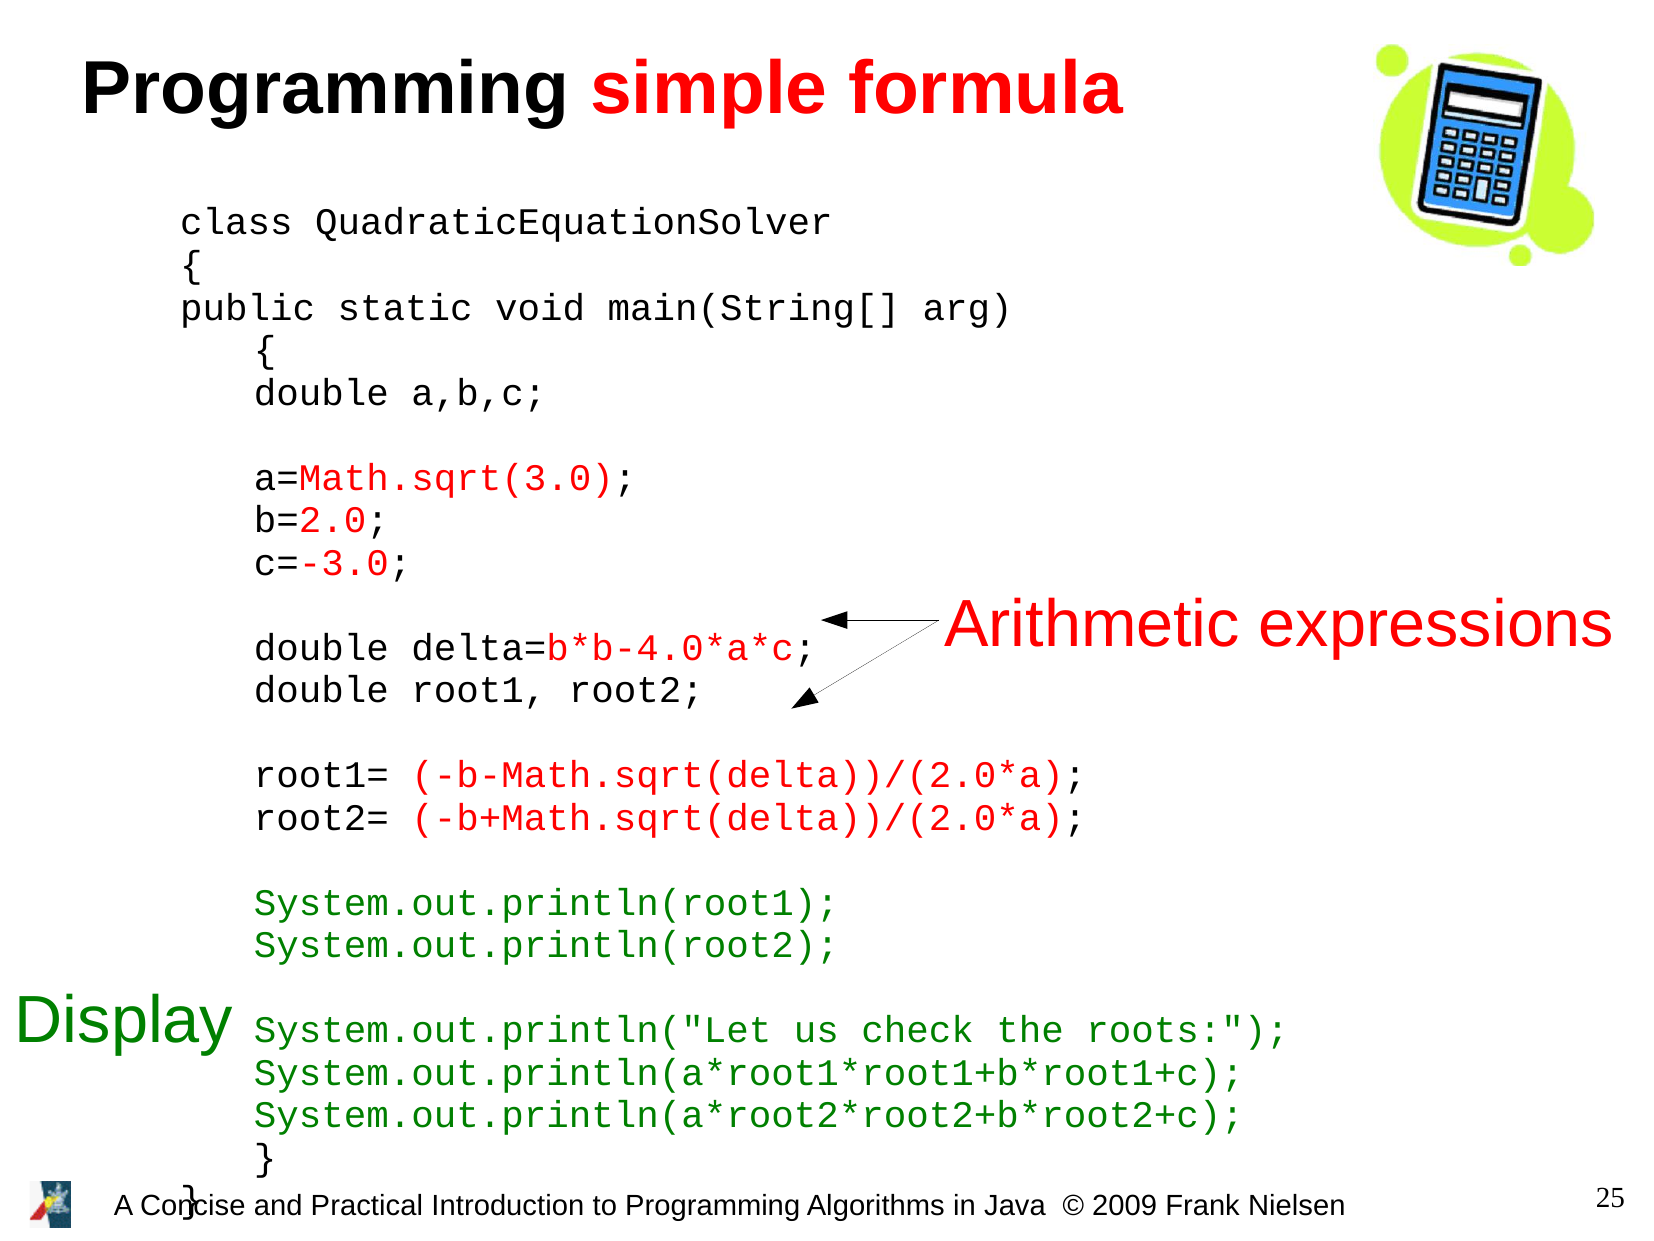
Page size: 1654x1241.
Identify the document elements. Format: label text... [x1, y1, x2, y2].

picture [1373, 44, 1595, 266]
text_box [236, 731, 266, 803]
picture [29, 1181, 71, 1228]
text_box Display [0, 974, 249, 1064]
text_box class QuadraticEquationSolver { public static void main(String[] arg) { double a,b,c; a=Math.sqrt(3.0); b=2.0; c=-3.0; double delta=b*b-4.0*a*c; double root1, root2; root1= (-b-Math.sqrt(delta))/(2.0*a); root2= (-b+Math.sqrt(delta))/(2.0*a); System.out.println(root1); System.out.println(root2); System.out.println("Let us check the roots:"); System.out.println(a*root1*root1+b*root1+c); System.out.println(a*root2*root2+b*root2+c); } } [165, 207, 1312, 1176]
text_box Arithmetic expressions [929, 578, 1630, 669]
text_box Programming simple formula [67, 38, 1595, 207]
